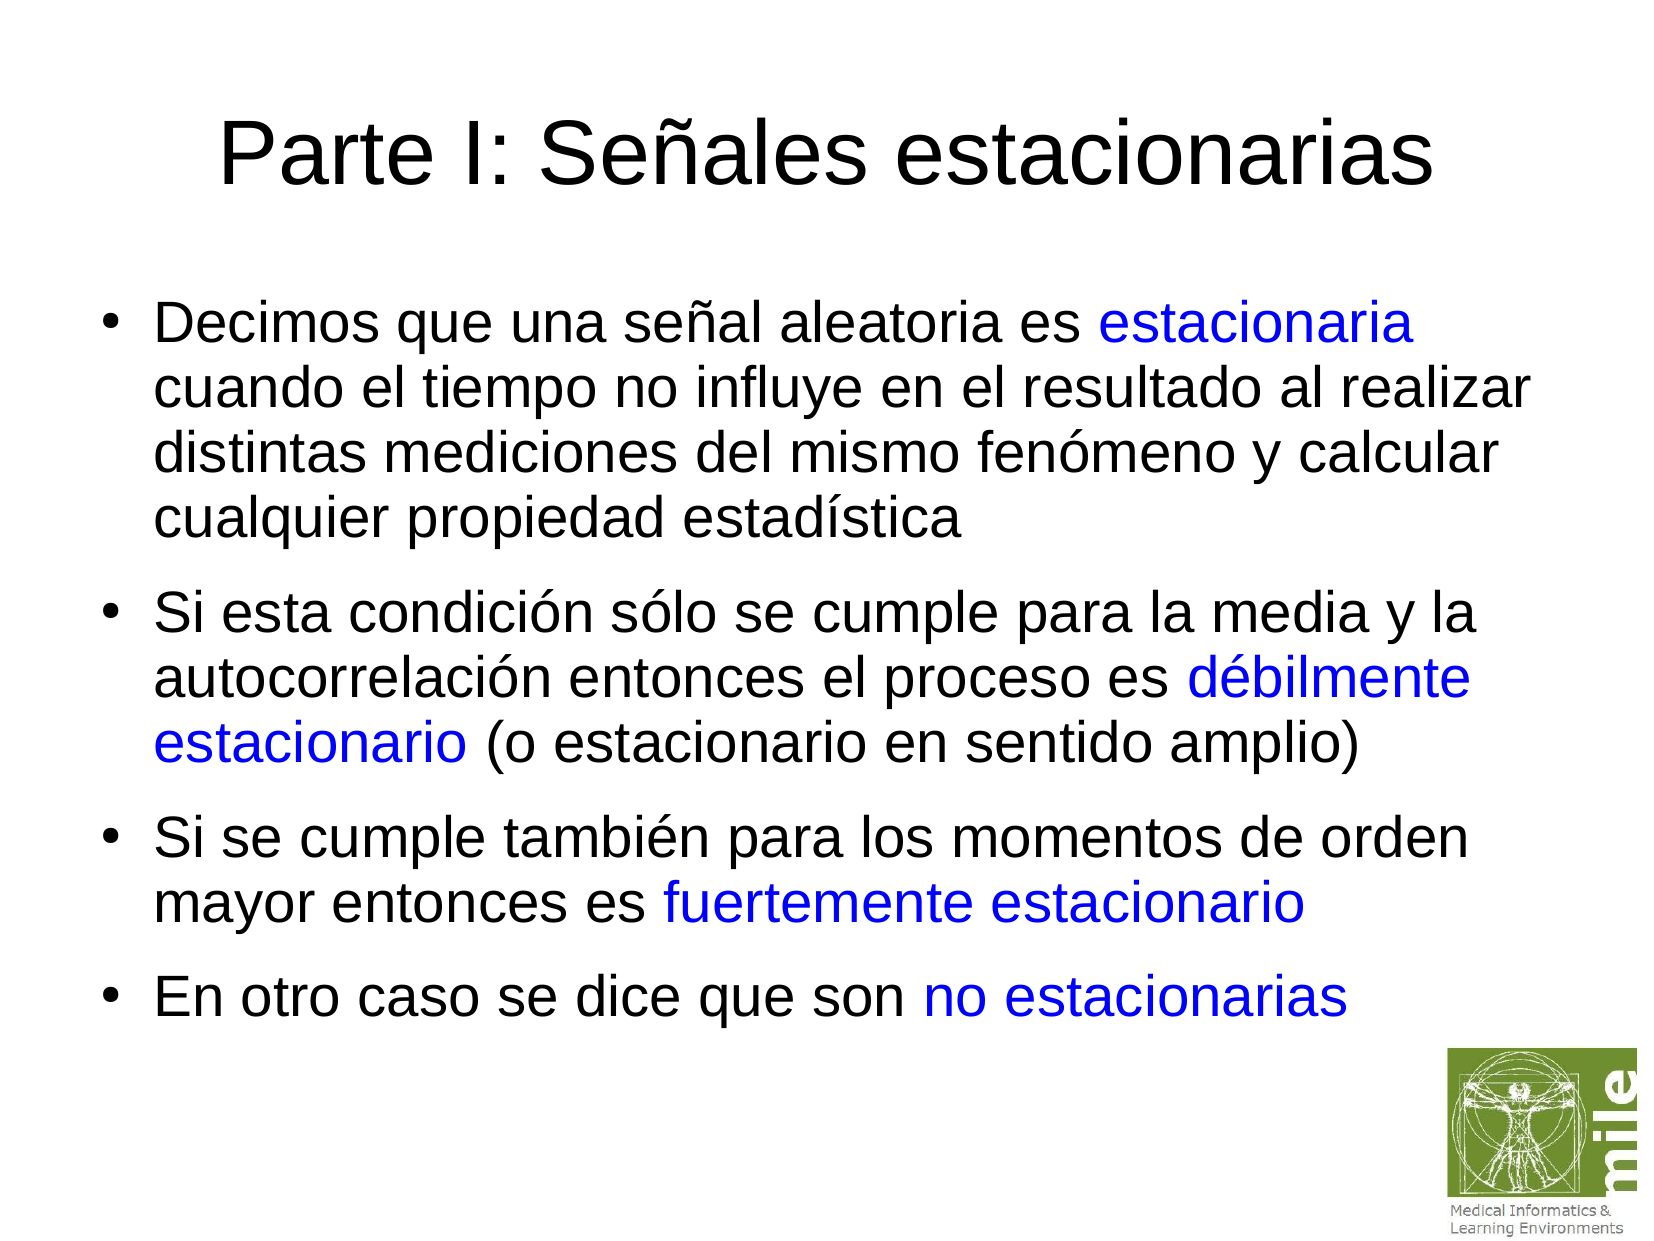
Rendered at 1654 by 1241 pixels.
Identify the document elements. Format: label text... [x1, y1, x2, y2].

picture [1440, 1033, 1654, 1241]
list Decimos que una señal aleatoria es estacionaria cuando el tiempo no influye en el resultado al realizar distintas mediciones del mismo fenómeno y calcular cualquier propiedad estadística Si esta condición sólo se cumple para la media y la autocorrelación entonces el proceso es débilmente estacionario (o estacionario en sentido amplio) Si se cumple también para los momentos de orden mayor entonces es fuertemente estacionario En otro caso se dice que son no estacionarias [82, 290, 1571, 1109]
title Parte I: Señales estacionarias [82, 49, 1571, 257]
